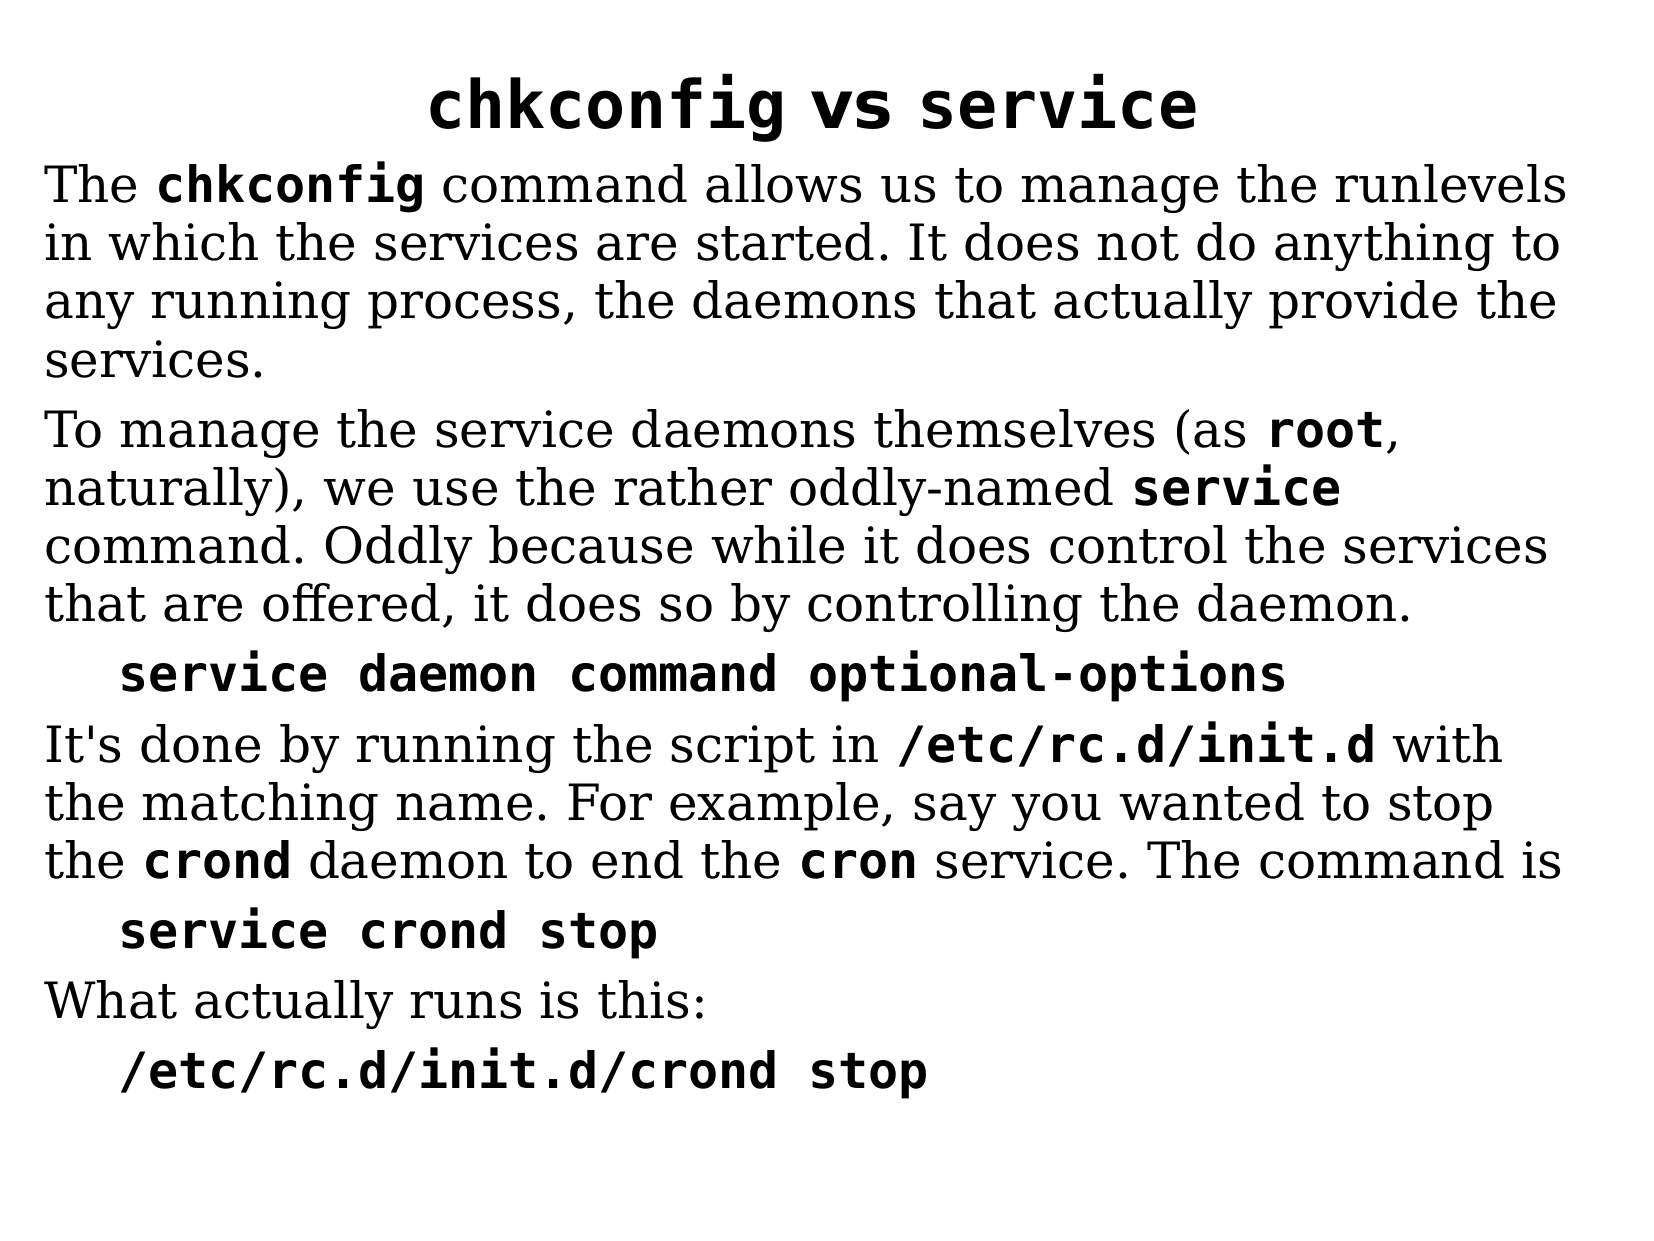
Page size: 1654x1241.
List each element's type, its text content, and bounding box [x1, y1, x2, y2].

text_box chkconfig vs service The chkconfig command allows us to manage the runlevels in which the services are started. It does not do anything to any running process, the daemons that actually provide the services. To manage the service daemons themselves (as root, naturally), we use the rather oddly-named service command. Oddly because while it does control the services that are offered, it does so by controlling the daemon. service daemon command optional-options It's done by running the script in /etc/rc.d/init.d with the matching name. For example, say you wanted to stop the crond daemon to end the cron service. The command is service crond stop What actually runs is this: /etc/rc.d/init.d/crond stop [29, 59, 1595, 1108]
